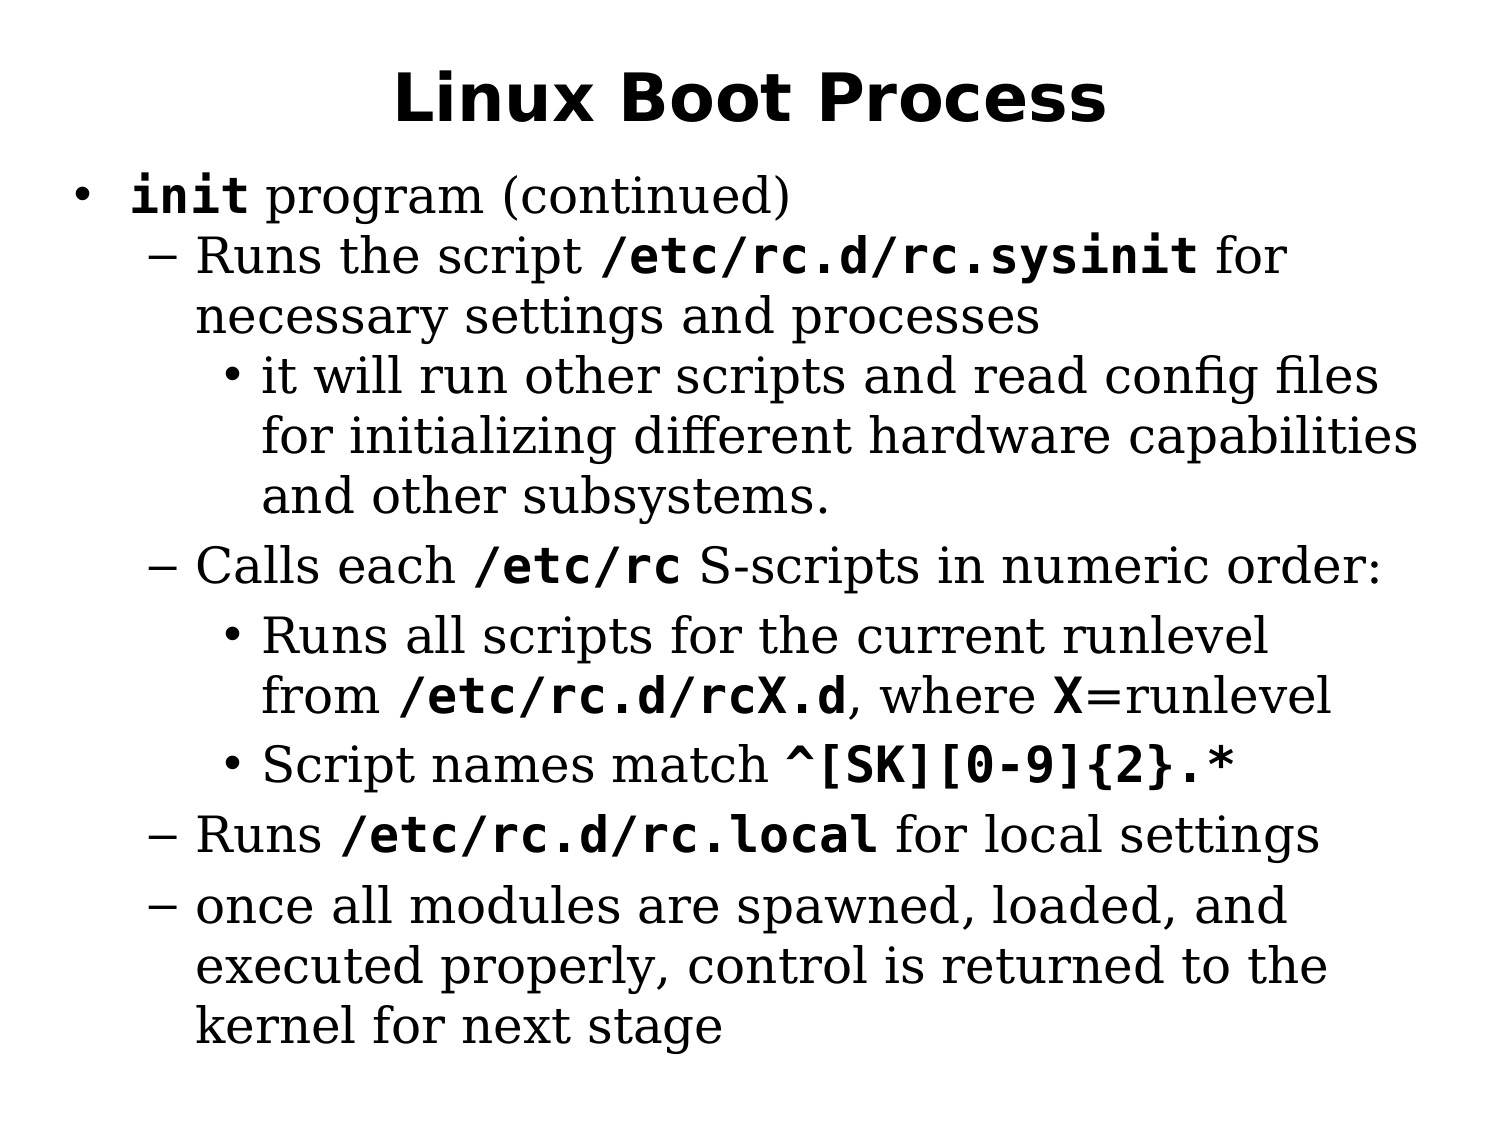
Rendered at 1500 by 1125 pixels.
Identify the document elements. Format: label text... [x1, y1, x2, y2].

title Linux Boot Process [112, 40, 1388, 148]
list init program (continued) Runs the script /etc/rc.d/rc.sysinit for necessary settings and processes it will run other scripts and read config files for initializing different hardware capabilities and other subsystems. Calls each /etc/rc S-scripts in numeric order: Runs all scripts for the current runlevel from /etc/rc.d/rcX.d, where X=runlevel Script names match ^[SK][0-9]{2}.* Runs /etc/rc.d/rc.local for local settings once all modules are spawned, loaded, and executed properly, control is returned to the kernel for next stage [59, 155, 1447, 1062]
